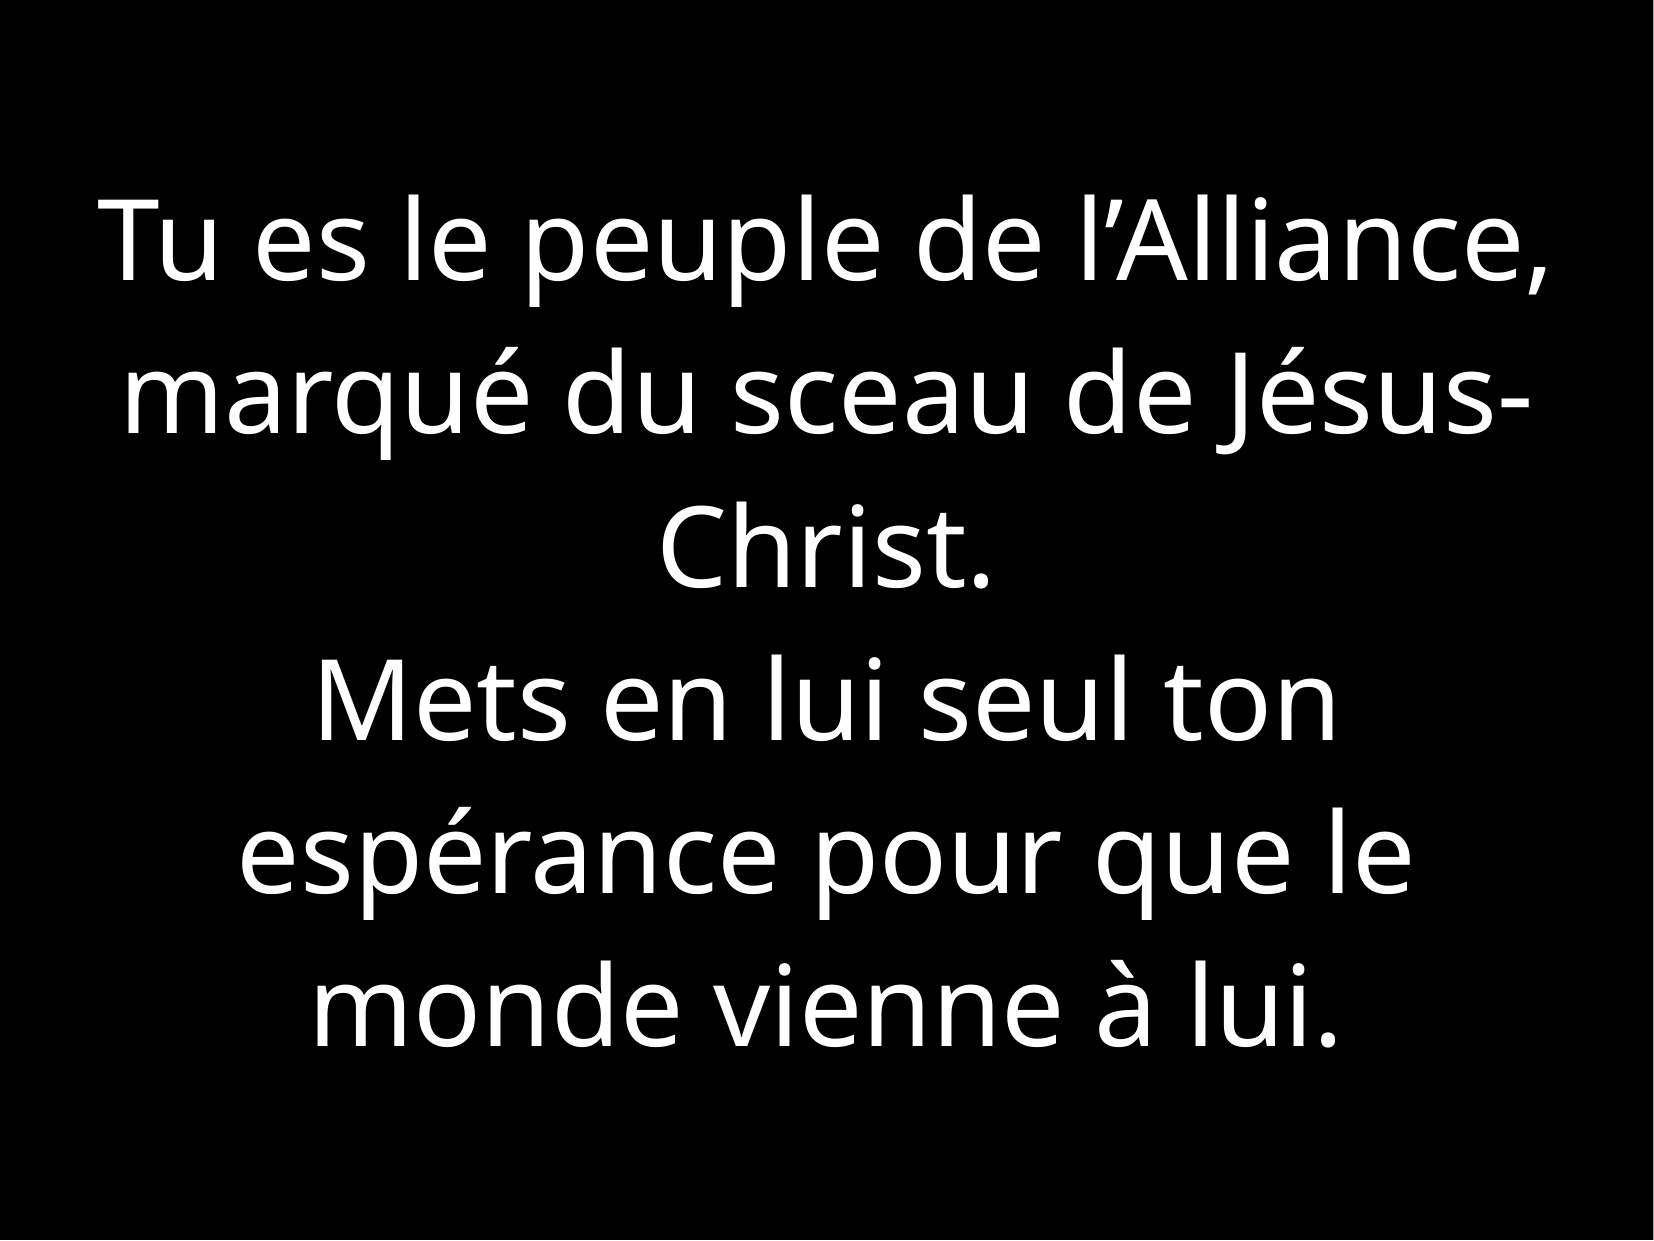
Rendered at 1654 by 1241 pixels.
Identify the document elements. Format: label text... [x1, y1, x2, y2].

subtitle Tu es le peuple de l’Alliance, marqué du sceau de Jésus-Christ. Mets en lui seul ton espérance pour que le monde vienne à lui. [82, 59, 1571, 1182]
